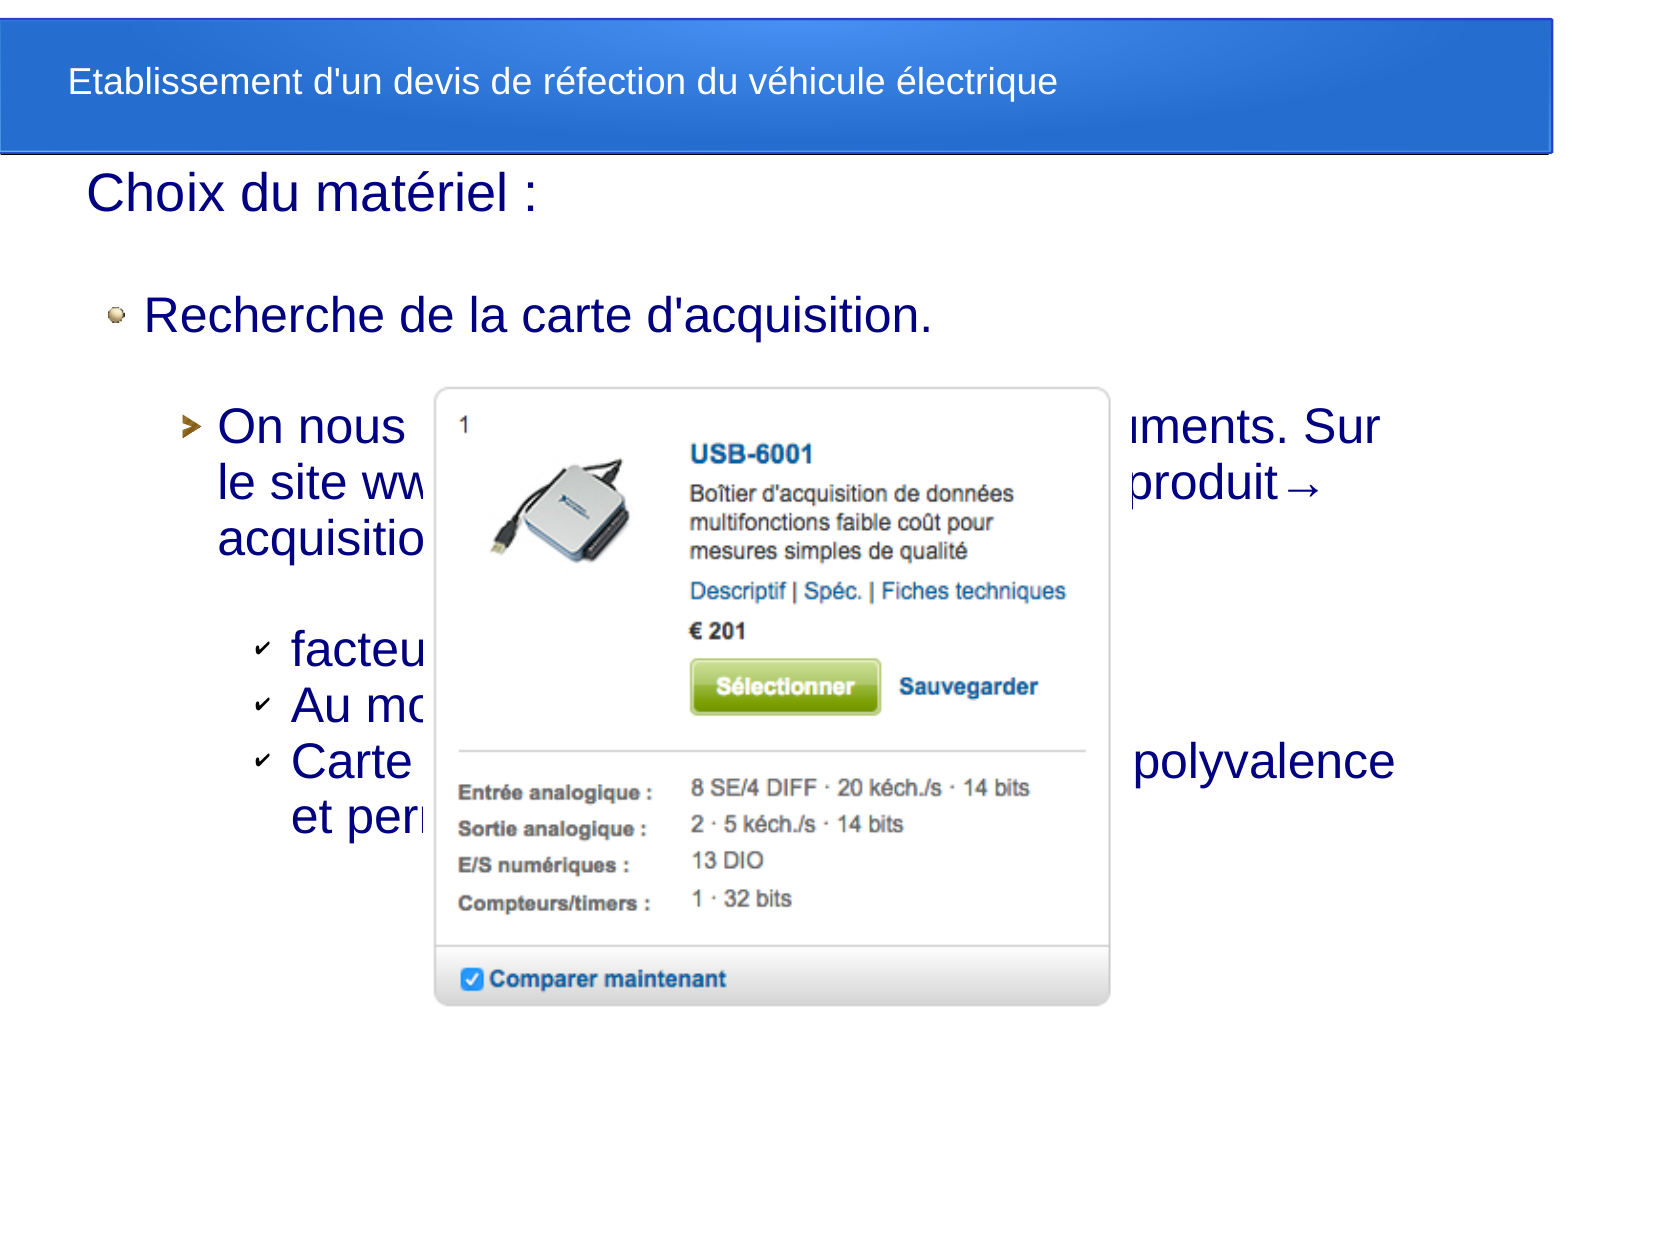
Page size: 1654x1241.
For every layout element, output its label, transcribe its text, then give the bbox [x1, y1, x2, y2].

text_box Recherche de la carte d'acquisition. On nous impose une carte National Instruments. Sur le site www.ni.com, on se rend à la page produit→ acquisition de donnée . On utlise les filtre facteur de forme : USB Au moins deux voies analogiques Carte multifonction (pour garder de la polyvalence et permettre une évolution future) [93, 279, 1424, 908]
text_box Choix du matériel : [71, 155, 638, 231]
text_box Etablissement d'un devis de réfection du véhicule électrique [53, 53, 1076, 111]
picture [423, 376, 1132, 1018]
